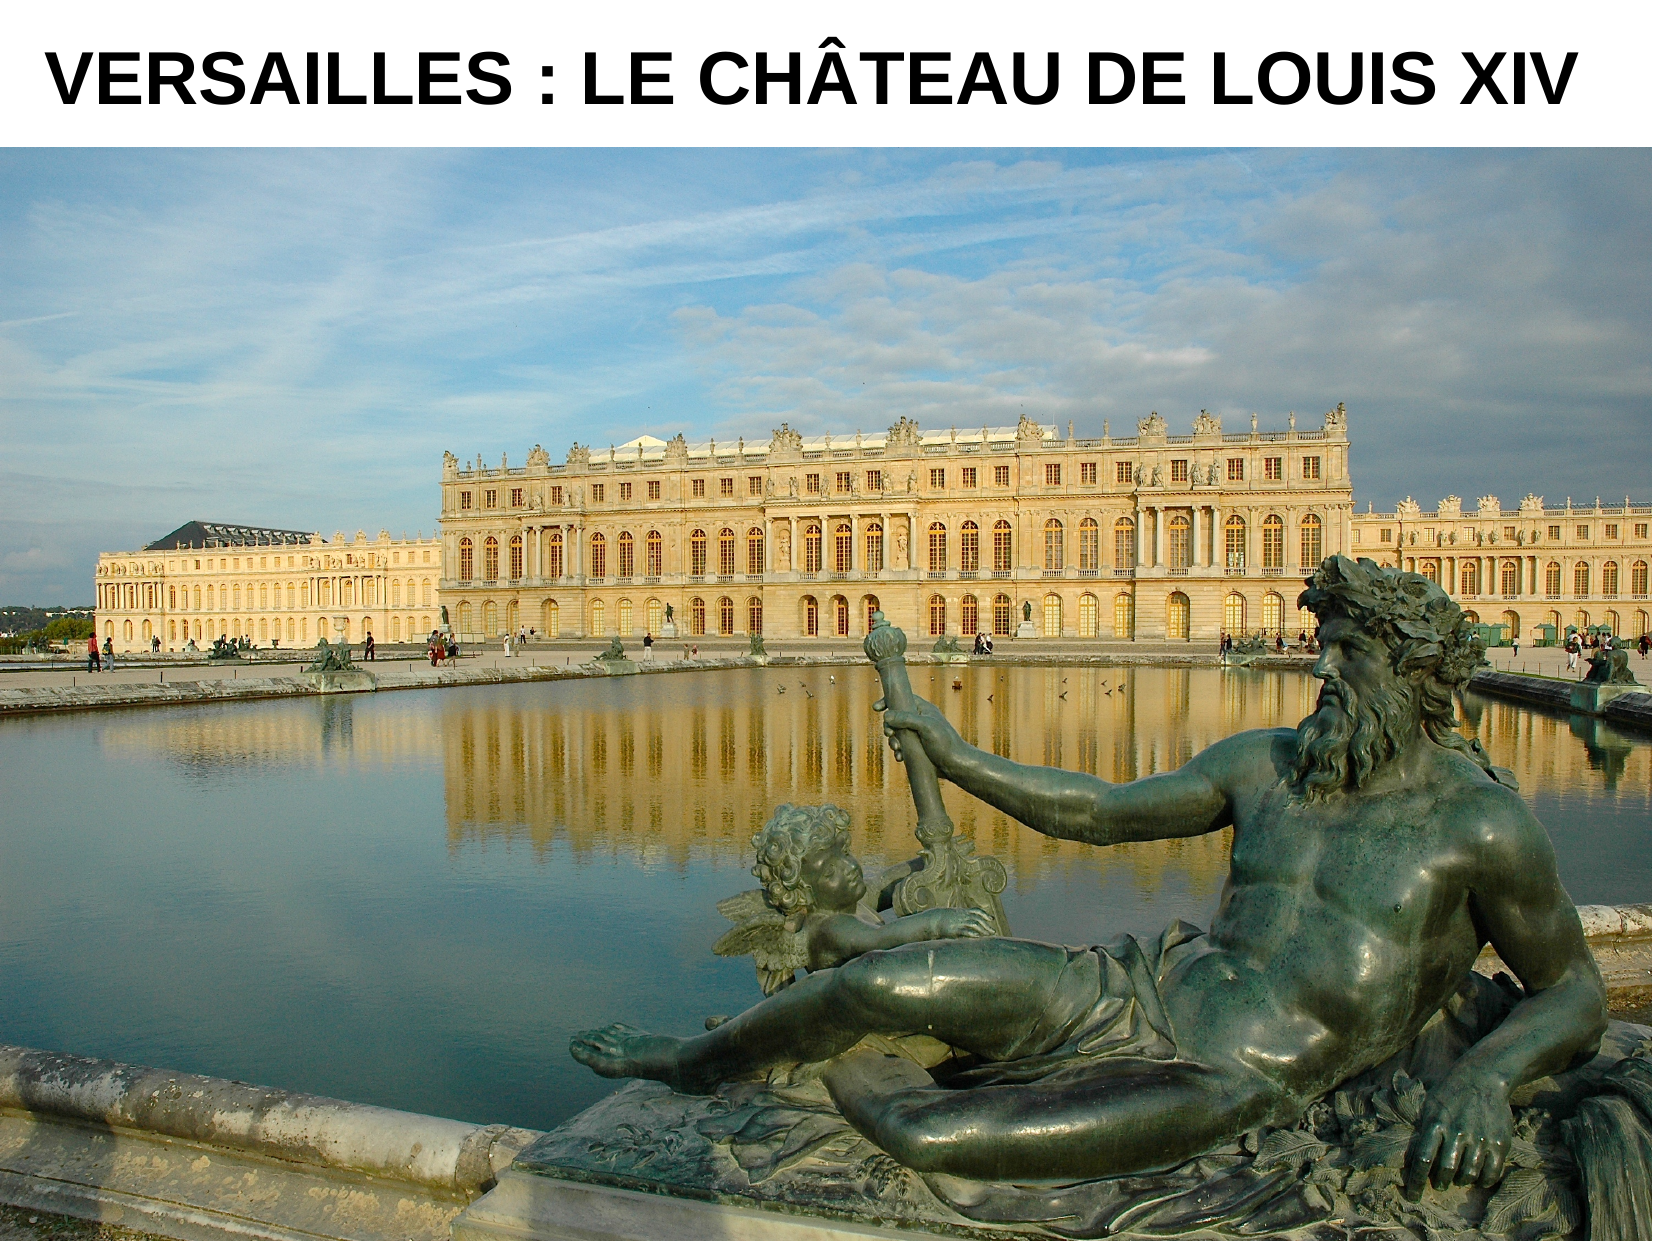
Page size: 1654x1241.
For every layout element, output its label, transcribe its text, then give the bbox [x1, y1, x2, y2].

picture [0, 147, 1652, 1241]
text_box VERSAILLES : LE CHÂTEAU DE LOUIS XIV [29, 29, 1617, 129]
